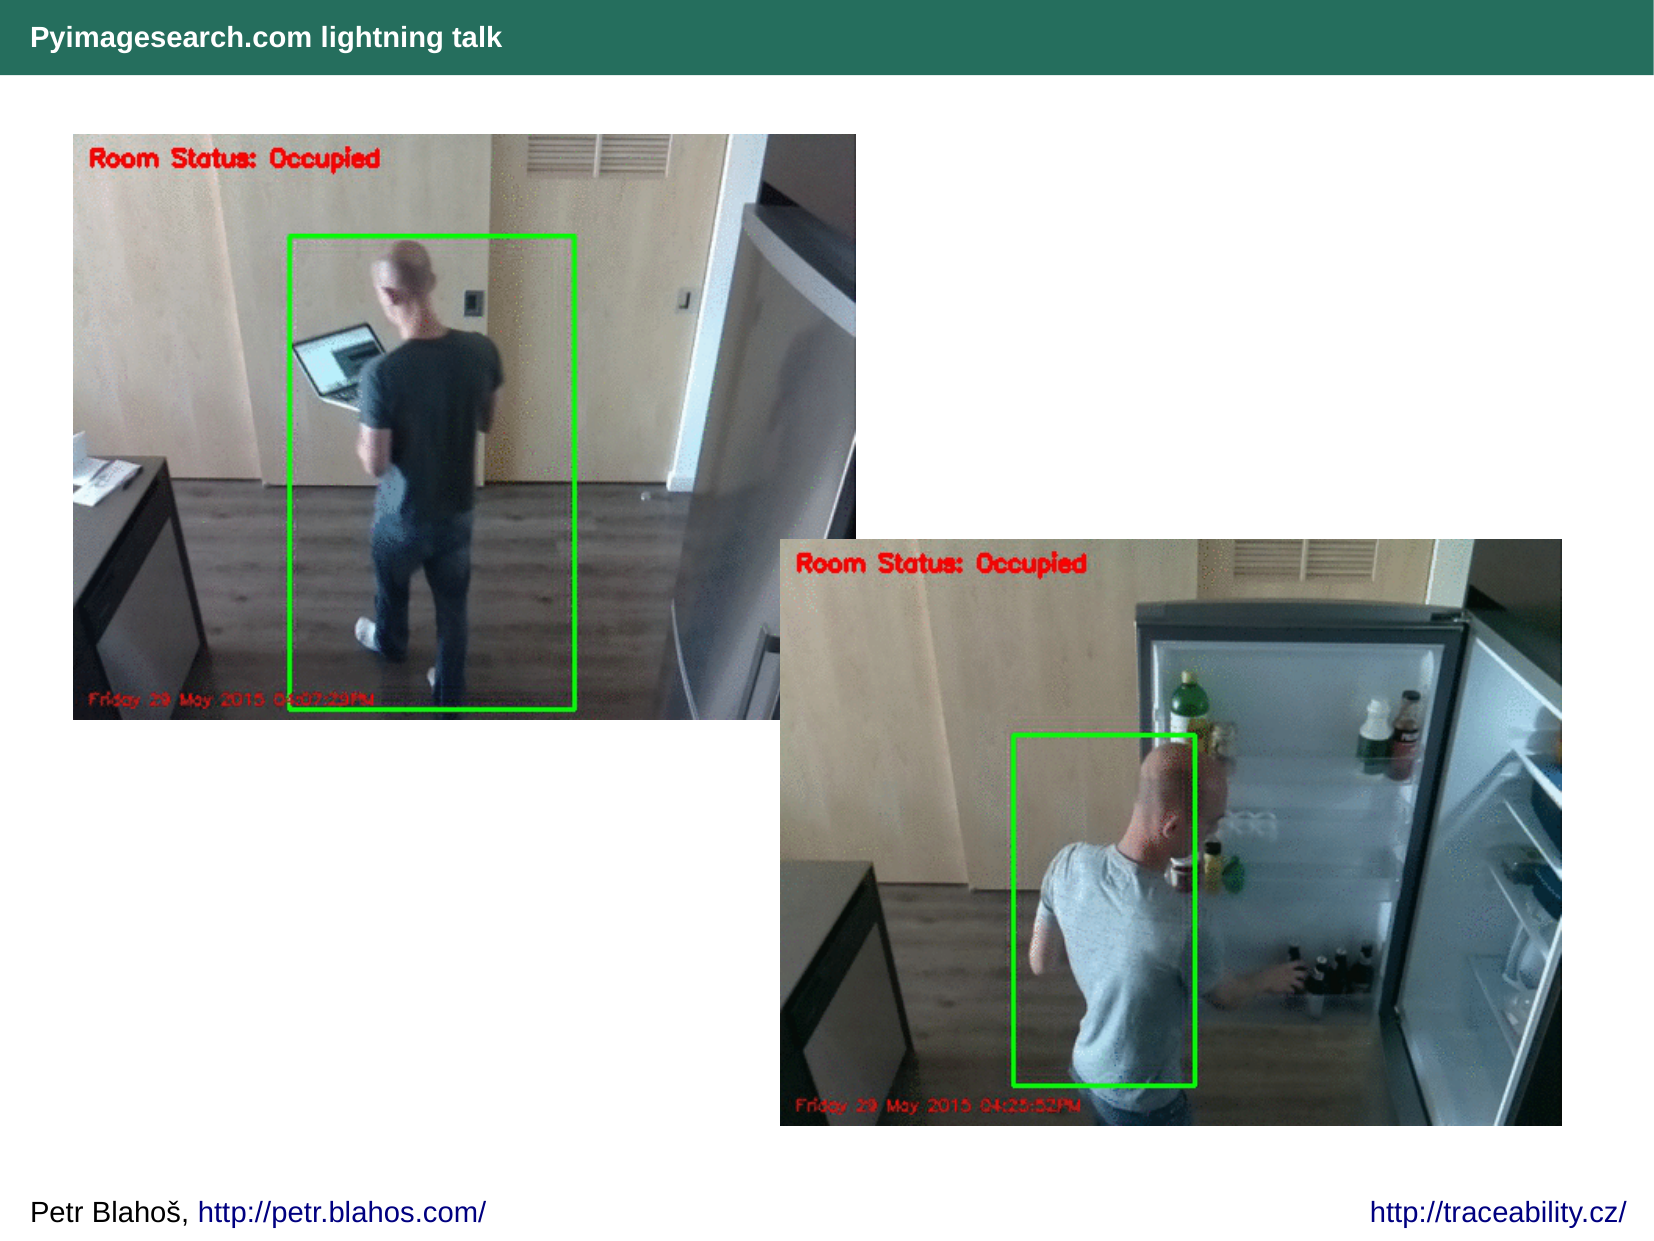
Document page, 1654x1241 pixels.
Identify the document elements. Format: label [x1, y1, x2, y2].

picture [73, 134, 1562, 1126]
